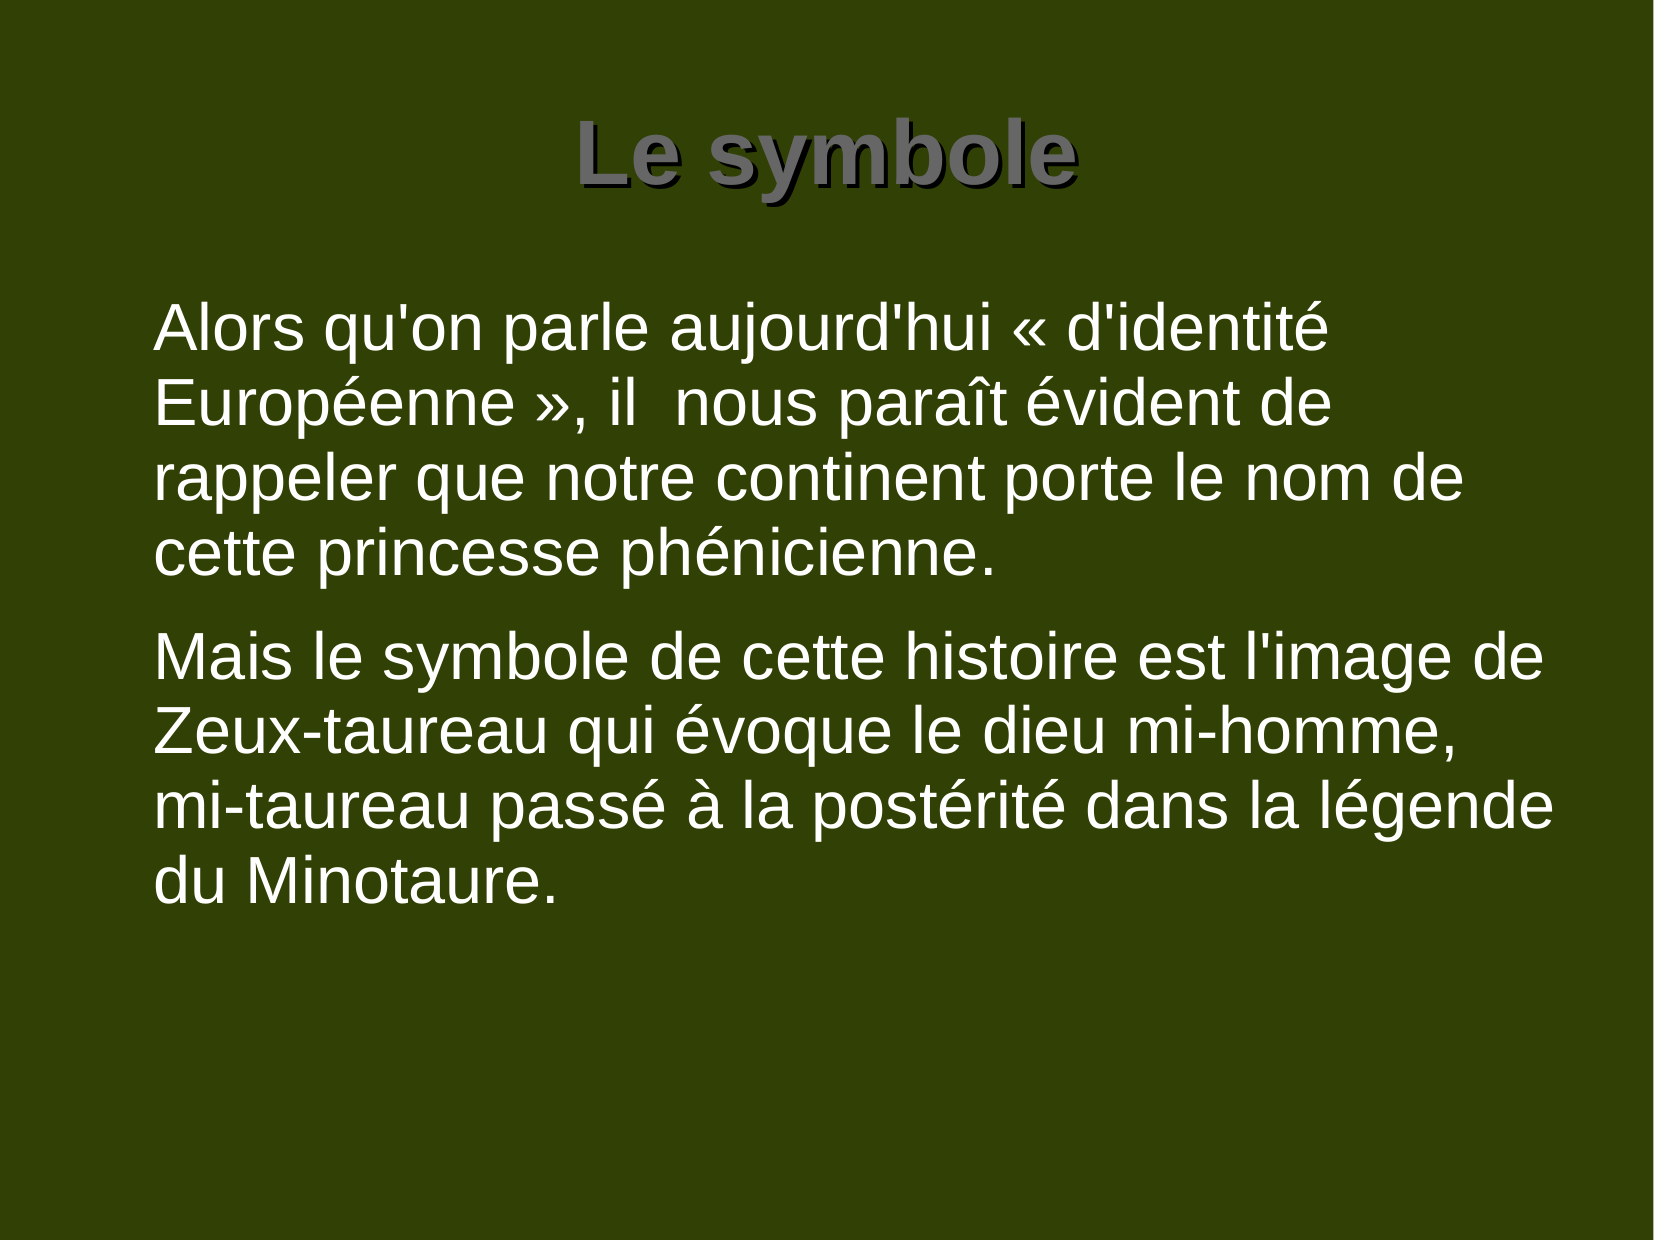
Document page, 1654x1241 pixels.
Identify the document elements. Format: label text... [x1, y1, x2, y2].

list Alors qu'on parle aujourd'hui « d'identité Européenne », il nous paraît évident de rappeler que notre continent porte le nom de cette princesse phénicienne. Mais le symbole de cette histoire est l'image de Zeux-taureau qui évoque le dieu mi-homme, mi-taureau passé à la postérité dans la légende du Minotaure. [82, 290, 1571, 1010]
title Le symbole [82, 49, 1571, 257]
